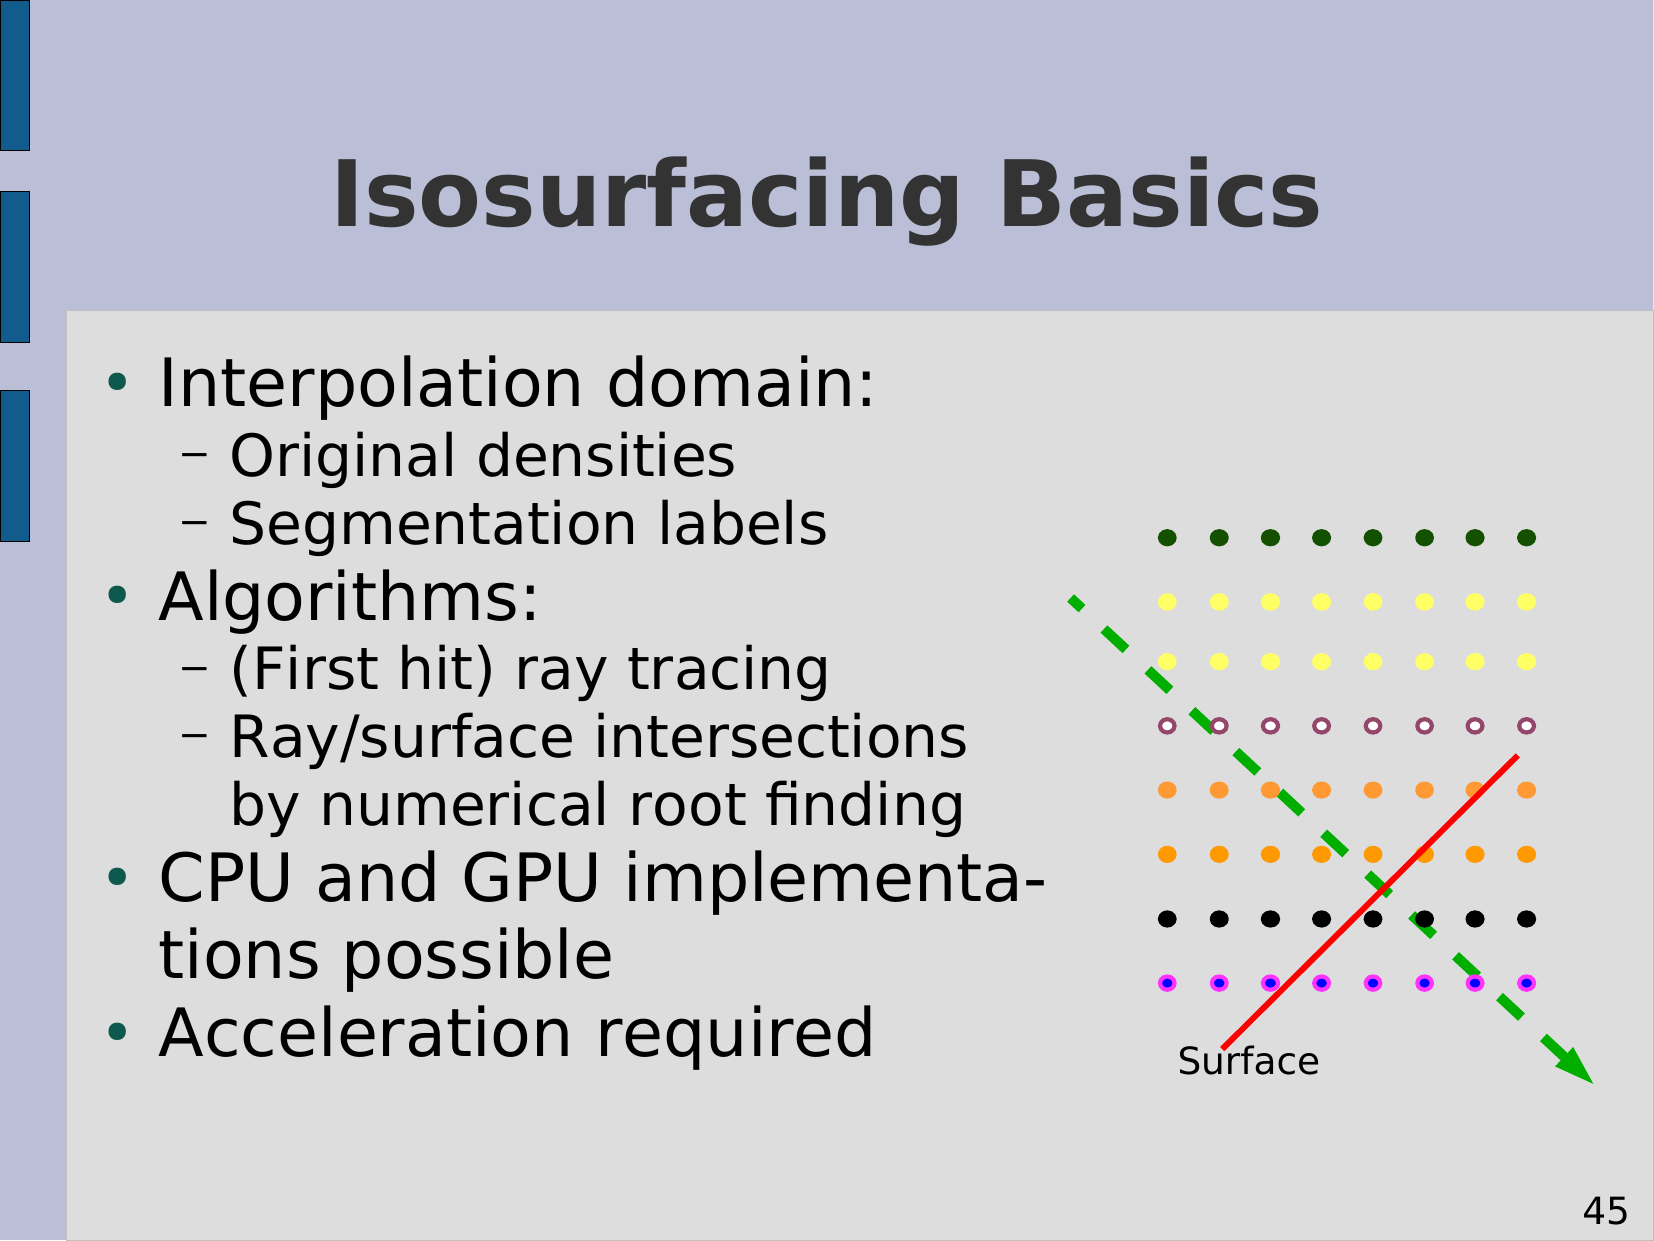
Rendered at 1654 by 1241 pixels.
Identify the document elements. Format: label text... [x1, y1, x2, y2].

text_box [1519, 976, 1535, 990]
text_box [1211, 531, 1227, 545]
text_box [1211, 783, 1227, 797]
text_box [1467, 655, 1483, 669]
text_box [1262, 719, 1279, 733]
text_box [1365, 719, 1381, 733]
text_box [1262, 847, 1279, 861]
text_box [1159, 912, 1175, 926]
text_box [1314, 595, 1330, 609]
text_box [1519, 719, 1535, 733]
text_box [1519, 783, 1535, 797]
text_box [1365, 847, 1381, 861]
text_box [1365, 655, 1381, 669]
text_box [1314, 531, 1330, 545]
text_box [1519, 531, 1535, 545]
text_box [1159, 531, 1175, 545]
text_box [1211, 595, 1227, 609]
text_box [1314, 847, 1330, 861]
text_box [1211, 719, 1227, 733]
text_box [1467, 531, 1483, 545]
text_box [1211, 912, 1227, 926]
text_box Surface [1162, 1032, 1336, 1091]
text_box [1467, 719, 1483, 733]
text_box [1467, 847, 1483, 861]
text_box [1467, 595, 1483, 609]
text_box [1159, 783, 1175, 797]
text_box [1365, 531, 1381, 545]
text_box [1262, 595, 1279, 609]
text_box [1519, 847, 1535, 861]
text_box [1262, 912, 1279, 926]
list Interpolation domain: Original densities Segmentation labels Algorithms: (First hit) ray tracing Ray/surface intersections by numerical root finding CPU and GPU implementa- tions possible Acceleration required [87, 344, 1639, 1191]
text_box [1365, 976, 1381, 990]
text_box [1159, 655, 1175, 669]
text_box [1417, 912, 1432, 926]
text_box [1467, 912, 1483, 926]
title Isosurfacing Basics [121, 91, 1534, 299]
text_box [1262, 976, 1279, 990]
text_box [1417, 976, 1432, 990]
text_box [1159, 595, 1175, 609]
text_box [1365, 912, 1381, 926]
text_box [1519, 655, 1535, 669]
text_box [1262, 783, 1279, 797]
text_box [1262, 655, 1279, 669]
text_box [1417, 595, 1432, 609]
text_box [1365, 783, 1381, 797]
text_box [1314, 719, 1330, 733]
text_box [1314, 976, 1330, 990]
text_box [1467, 976, 1483, 990]
text_box [1519, 595, 1535, 609]
text_box [1211, 847, 1227, 861]
text_box [1417, 719, 1432, 733]
text_box [1365, 595, 1381, 609]
text_box [1417, 783, 1432, 797]
text_box [1417, 531, 1432, 545]
text_box [1314, 655, 1330, 669]
text_box [1467, 783, 1481, 796]
text_box [1314, 783, 1330, 797]
text_box [1211, 976, 1227, 990]
text_box [1417, 655, 1432, 669]
text_box [1419, 849, 1432, 861]
text_box [1159, 976, 1175, 990]
text_box [1519, 912, 1535, 926]
text_box [1314, 912, 1330, 926]
text_box [1262, 531, 1279, 545]
text_box [1159, 847, 1175, 861]
text_box [1159, 719, 1175, 733]
text_box [1211, 655, 1227, 669]
